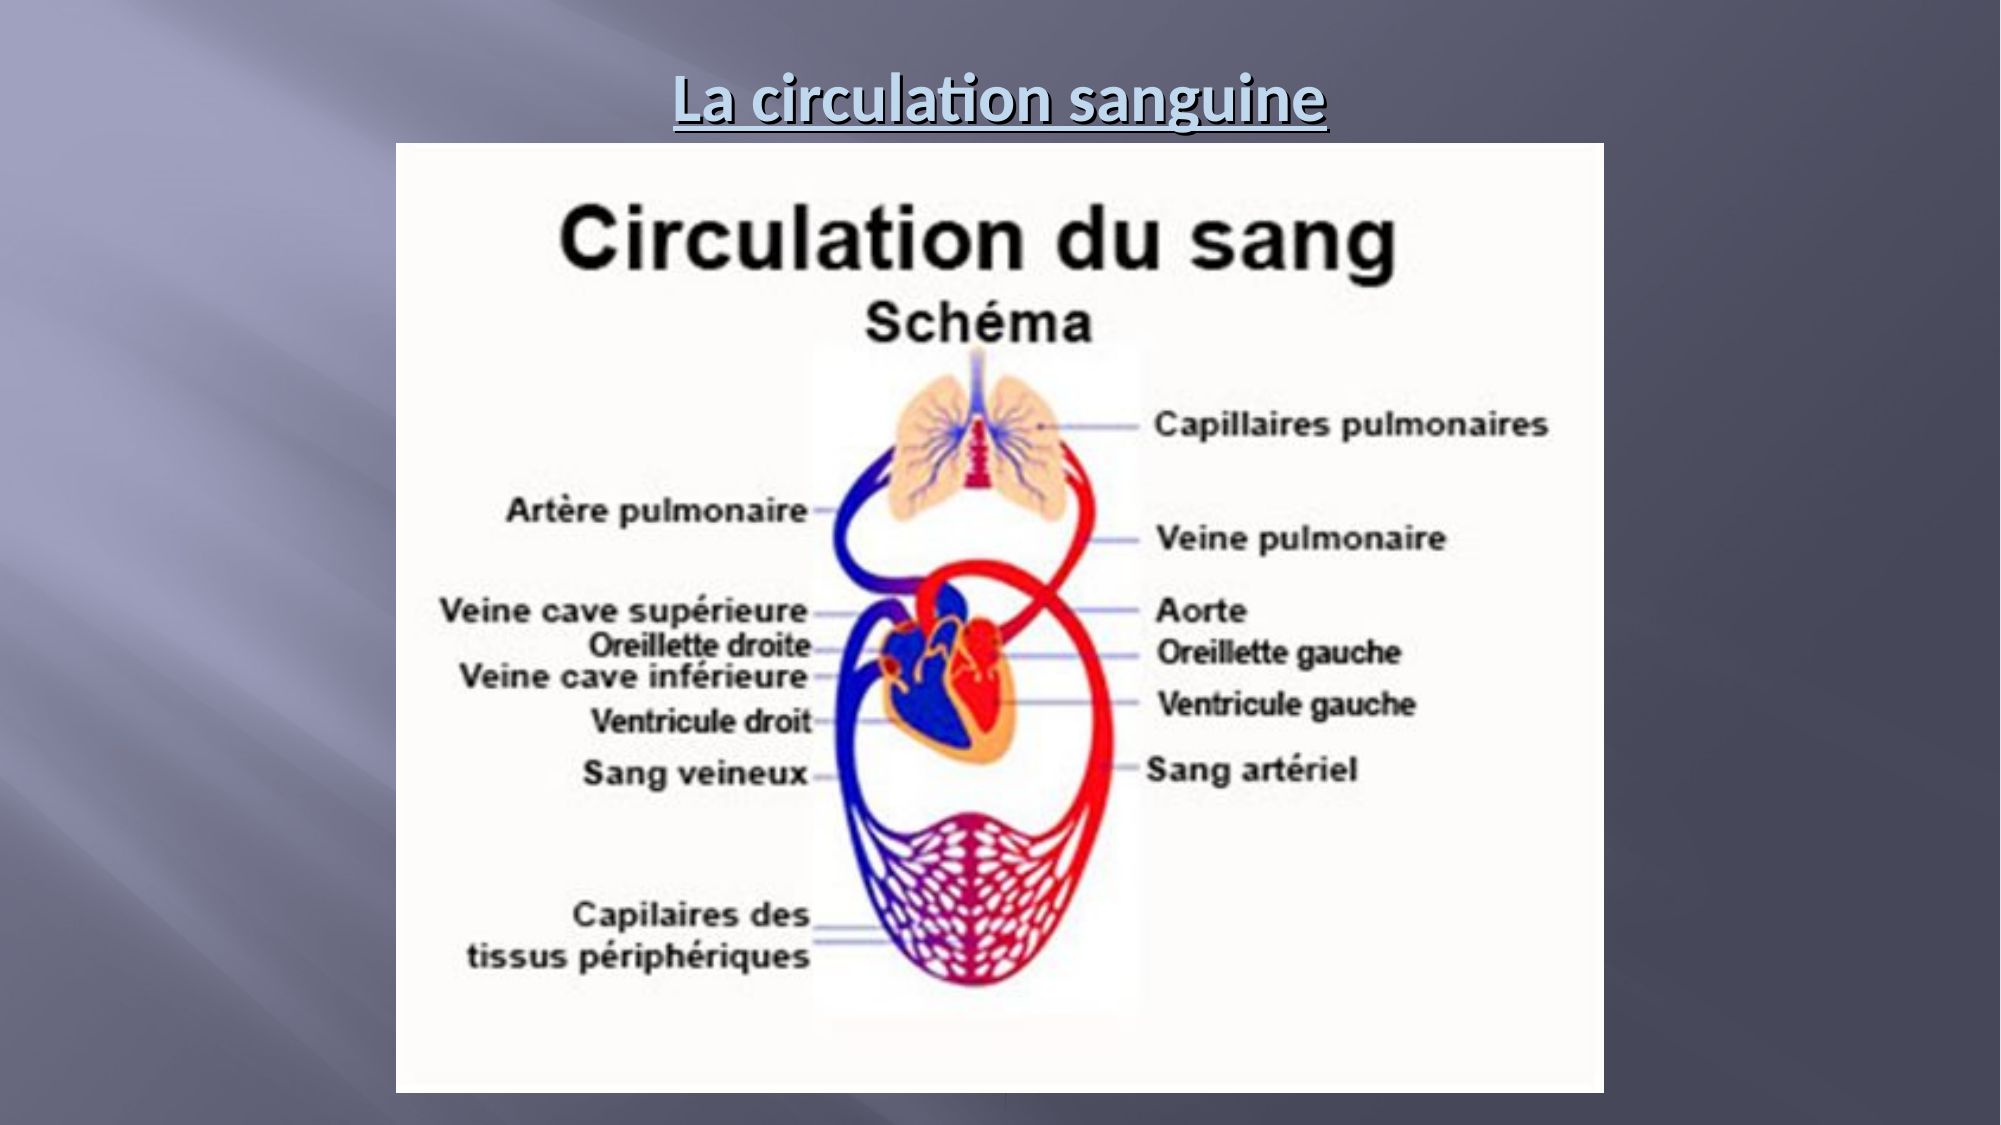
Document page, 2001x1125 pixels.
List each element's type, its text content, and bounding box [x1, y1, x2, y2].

picture [396, 144, 1604, 1093]
title La circulation sanguine [99, 45, 1900, 144]
